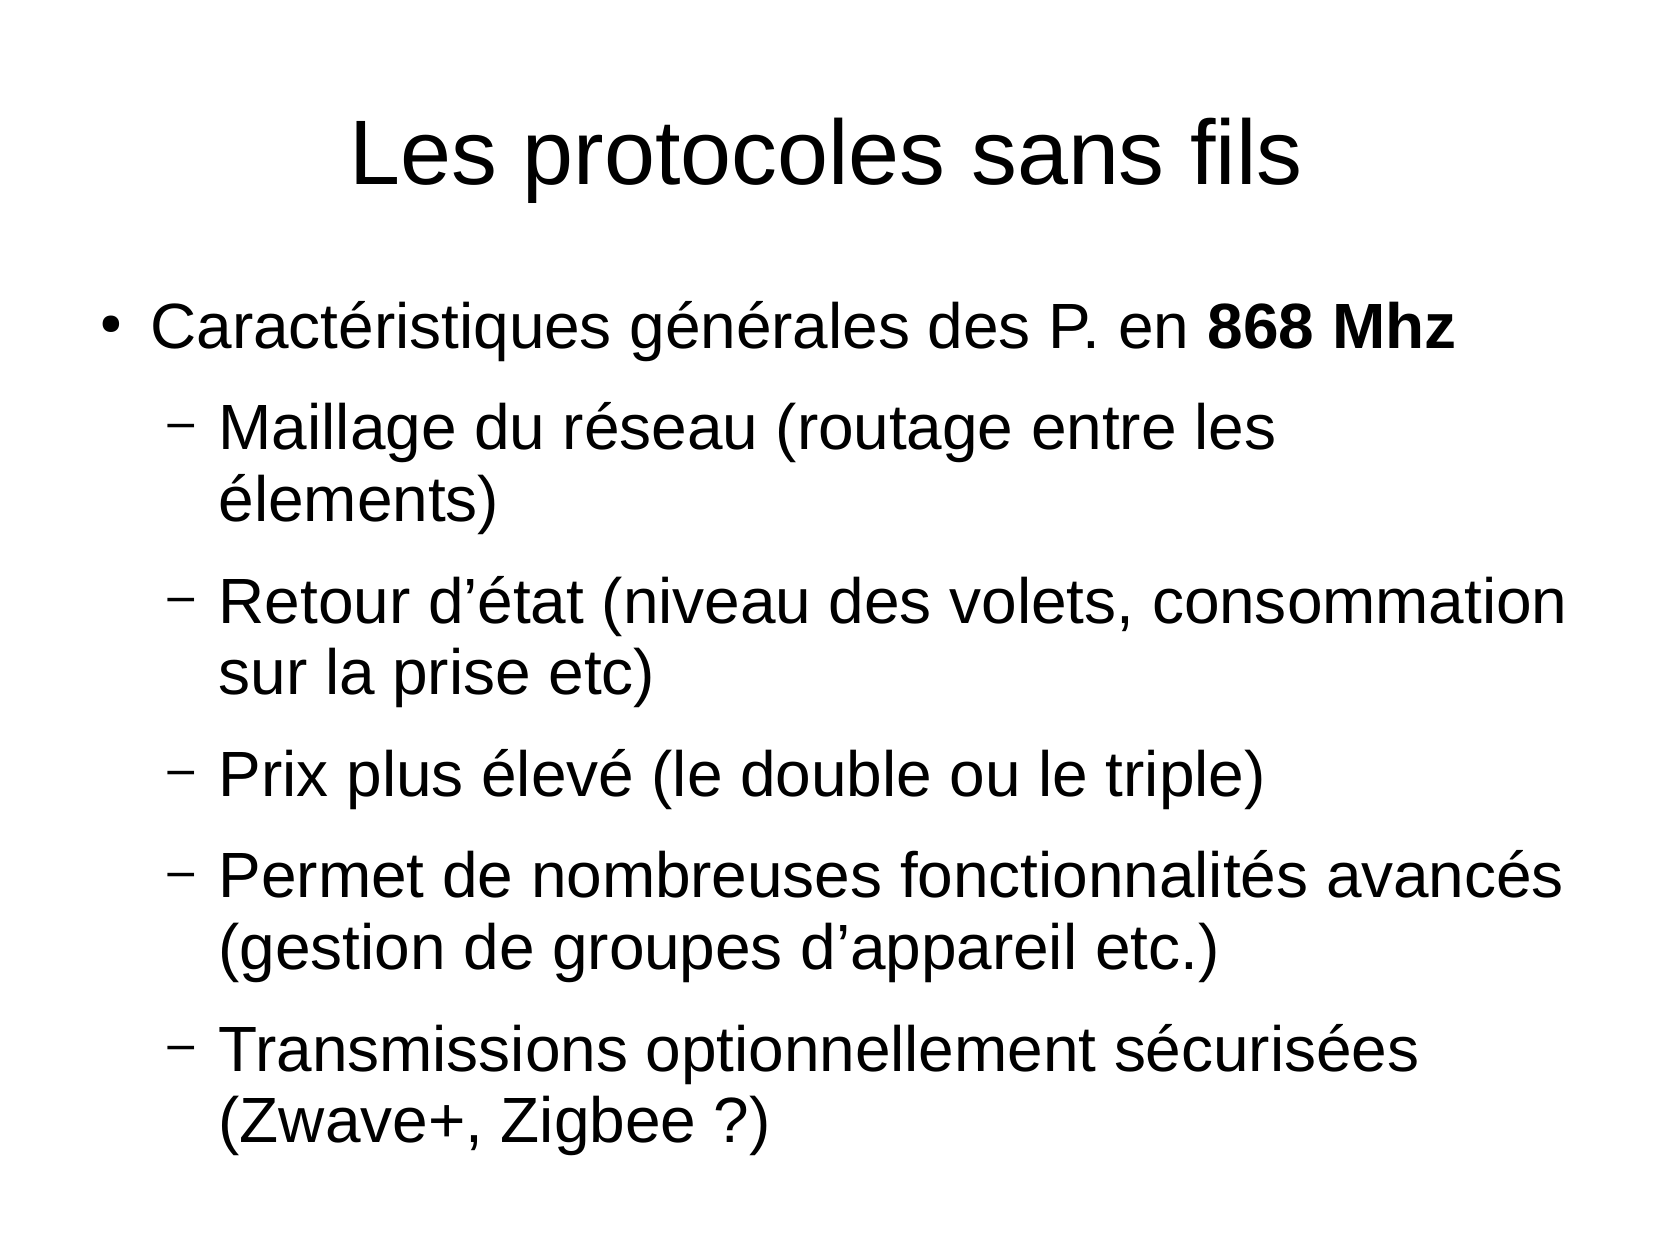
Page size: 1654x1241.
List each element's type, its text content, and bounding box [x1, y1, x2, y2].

list Caractéristiques générales des P. en 868 Mhz Maillage du réseau (routage entre les élements) Retour d’état (niveau des volets, consommation sur la prise etc) Prix plus élevé (le double ou le triple) Permet de nombreuses fonctionnalités avancés (gestion de groupes d’appareil etc.) Transmissions optionnellement sécurisées (Zwave+, Zigbee ?) [82, 290, 1571, 1158]
title Les protocoles sans fils [82, 49, 1571, 257]
